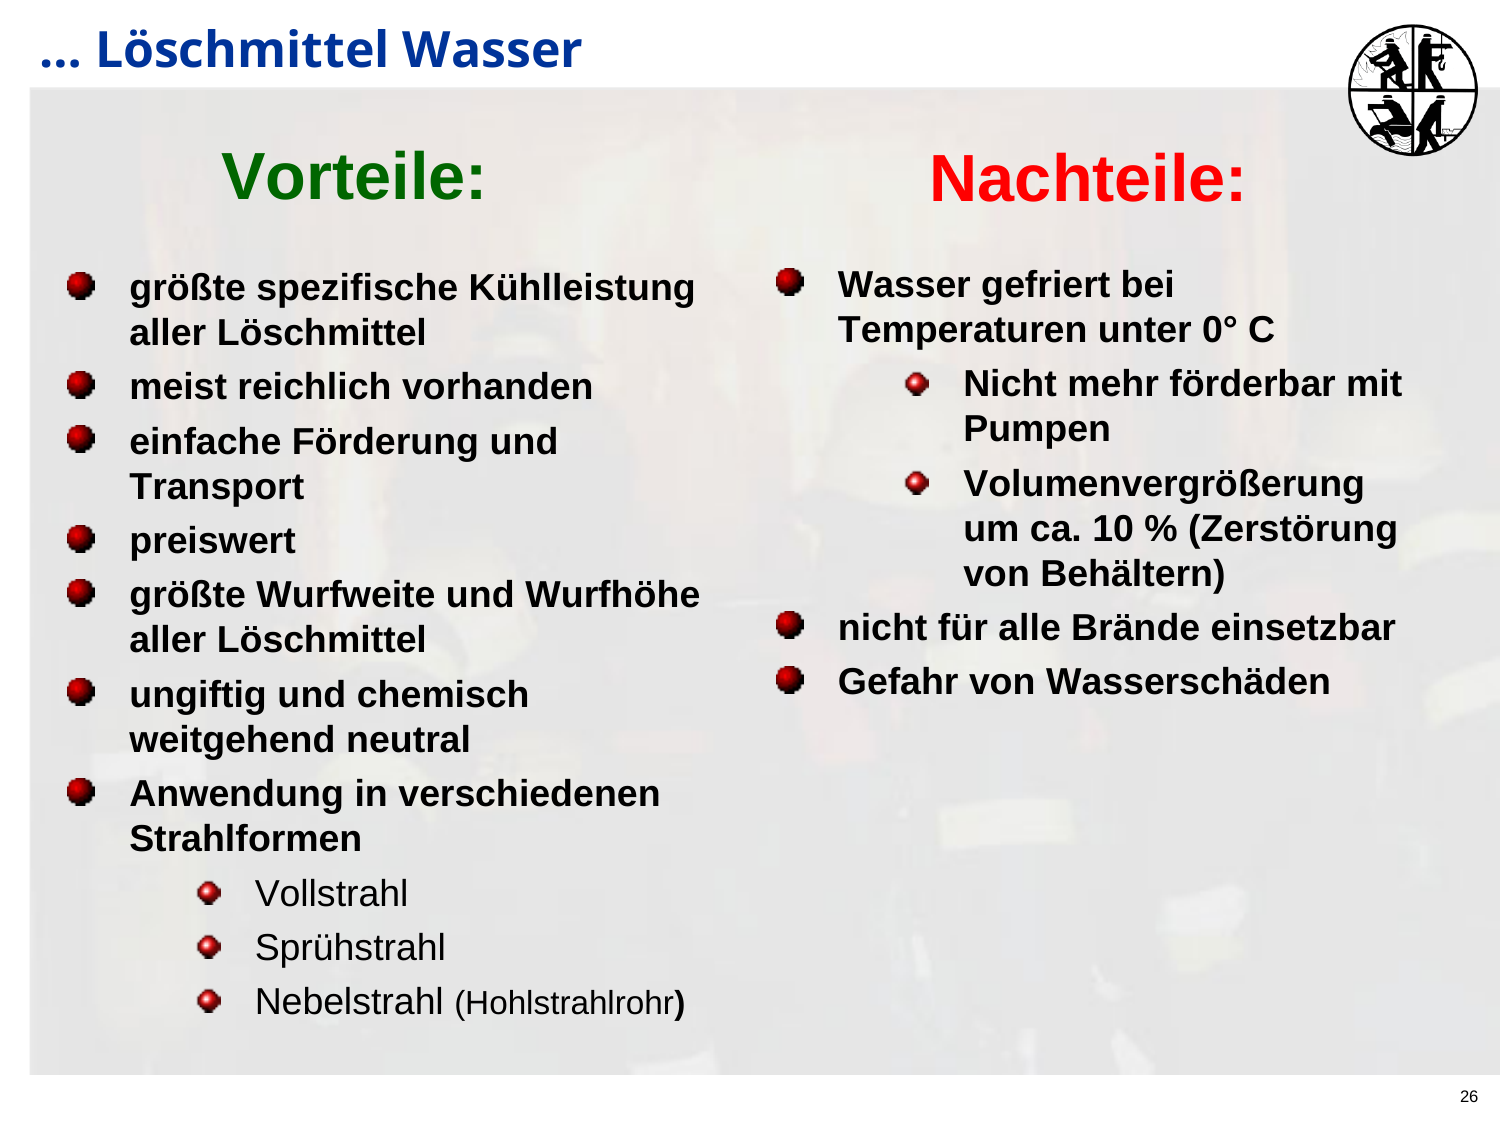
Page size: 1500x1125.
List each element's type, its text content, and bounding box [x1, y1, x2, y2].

text_box Vorteile: [206, 125, 503, 221]
picture [31, 20, 1500, 1075]
title … Löschmittel Wasser [39, 17, 1222, 80]
text_box größte spezifische Kühlleistung aller Löschmittel meist reichlich vorhanden einfache Förderung und Transport preiswert größte Wurfweite und Wurfhöhe aller Löschmittel ungiftig und chemisch weitgehend neutral Anwendung in verschiedenen Strahlformen Vollstrahl Sprühstrahl Nebelstrahl (Hohlstrahlrohr) [53, 255, 751, 1030]
text_box Wasser gefriert bei Temperaturen unter 0° C Nicht mehr förderbar mit Pumpen Volumenvergrößerung um ca. 10 % (Zerstörung von Behältern) nicht für alle Brände einsetzbar Gefahr von Wasserschäden [761, 252, 1435, 711]
text_box Nachteile: [915, 127, 1264, 223]
text_box <Foliennummer> [1180, 1078, 1494, 1118]
